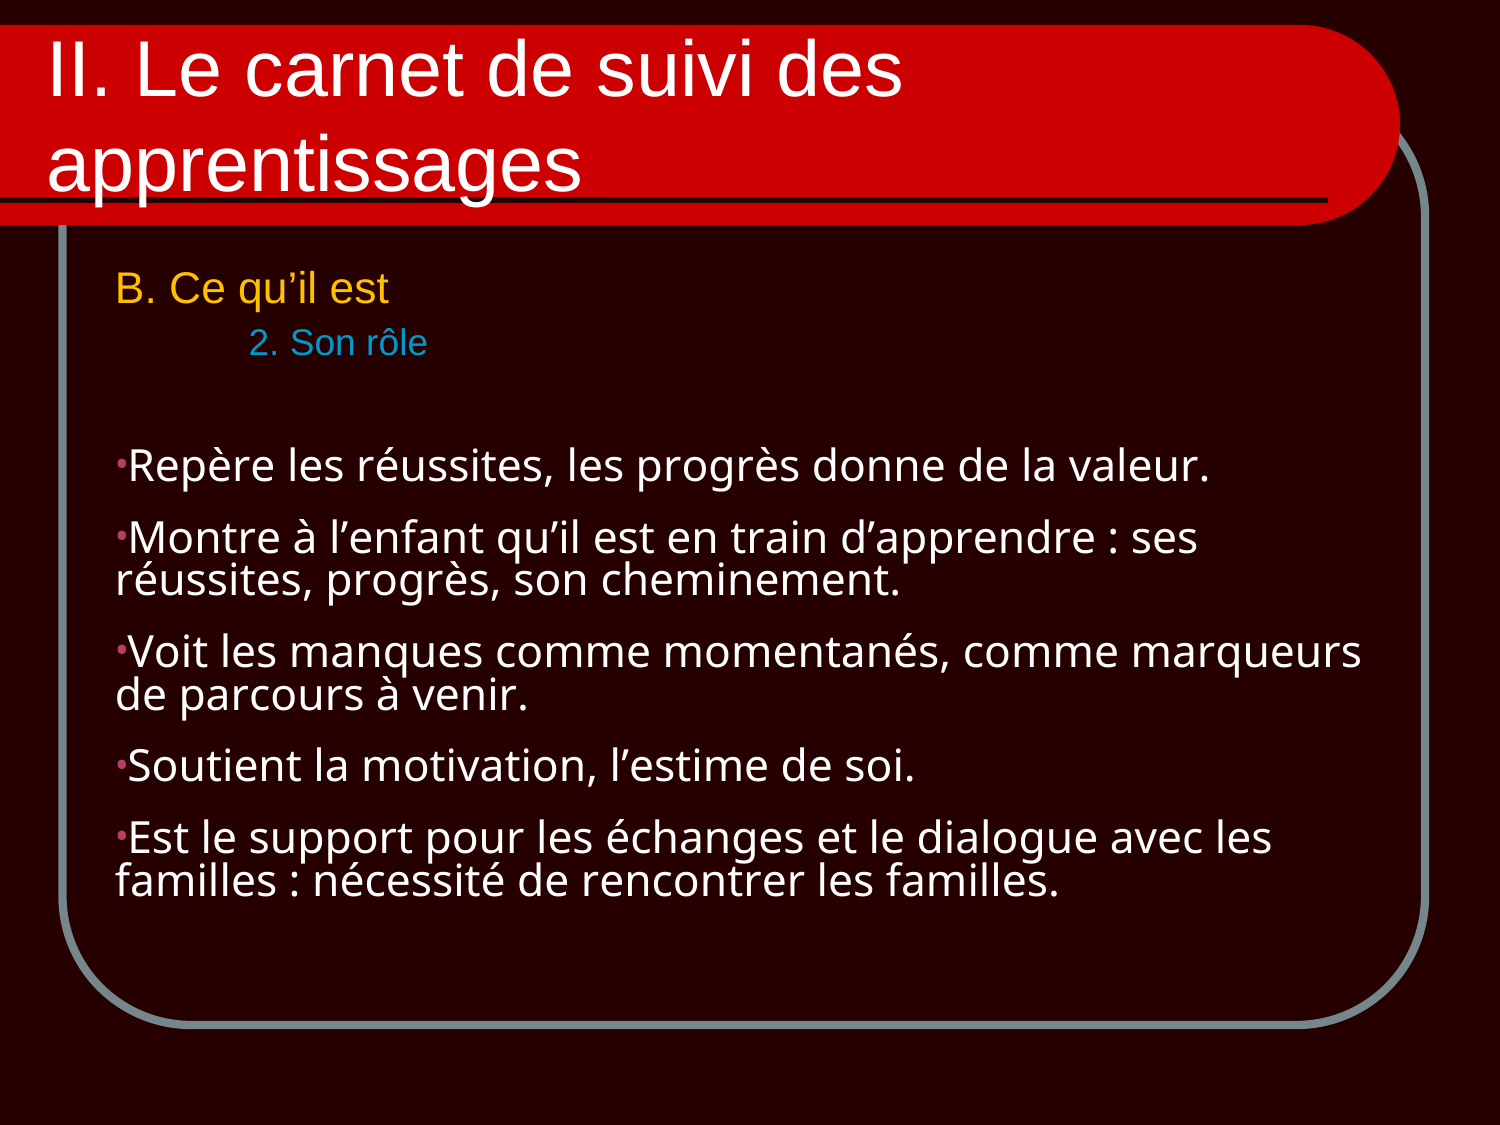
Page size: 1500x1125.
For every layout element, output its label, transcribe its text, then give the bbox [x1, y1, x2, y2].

list B. Ce qu’il est 2. Son rôle Repère les réussites, les progrès donne de la valeur. Montre à l’enfant qu’il est en train d’apprendre : ses réussites, progrès, son cheminement. Voit les manques comme momentanés, comme marqueurs de parcours à venir. Soutient la motivation, l’estime de soi. Est le support pour les échanges et le dialogue avec les familles : nécessité de rencontrer les familles. [99, 262, 1401, 1059]
title II. Le carnet de suivi des apprentissages [31, 37, 1347, 188]
